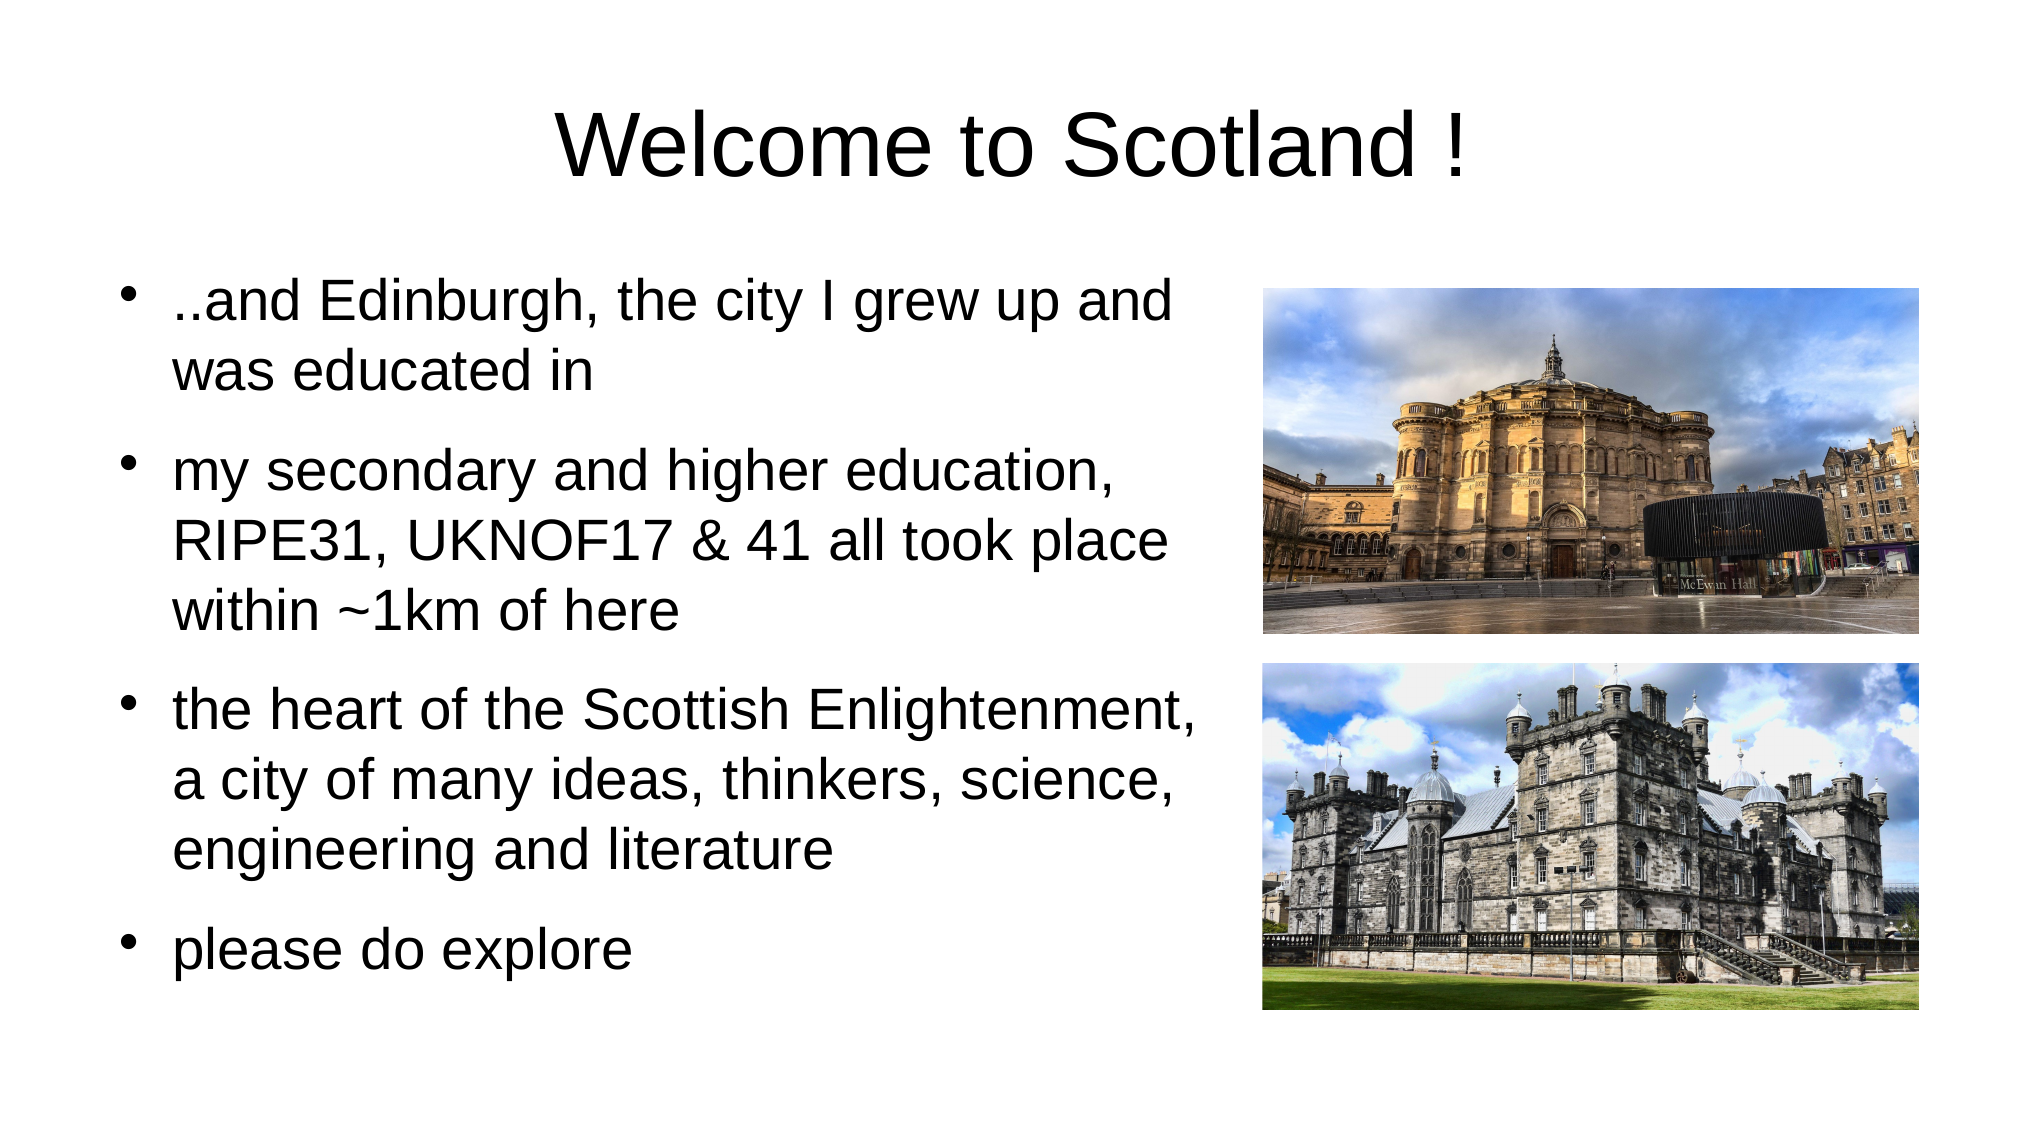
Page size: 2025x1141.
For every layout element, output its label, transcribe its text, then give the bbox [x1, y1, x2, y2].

picture [1263, 288, 1919, 634]
list ..and Edinburgh, the city I grew up and was educated in my secondary and higher education, RIPE31, UKNOF17 & 41 all took place within ~1km of here the heart of the Scottish Enlightenment, a city of many ideas, thinkers, science, engineering and literature please do explore [101, 262, 1201, 1051]
picture [1262, 663, 1919, 1010]
title Welcome to Scotland ! [101, 45, 1924, 236]
